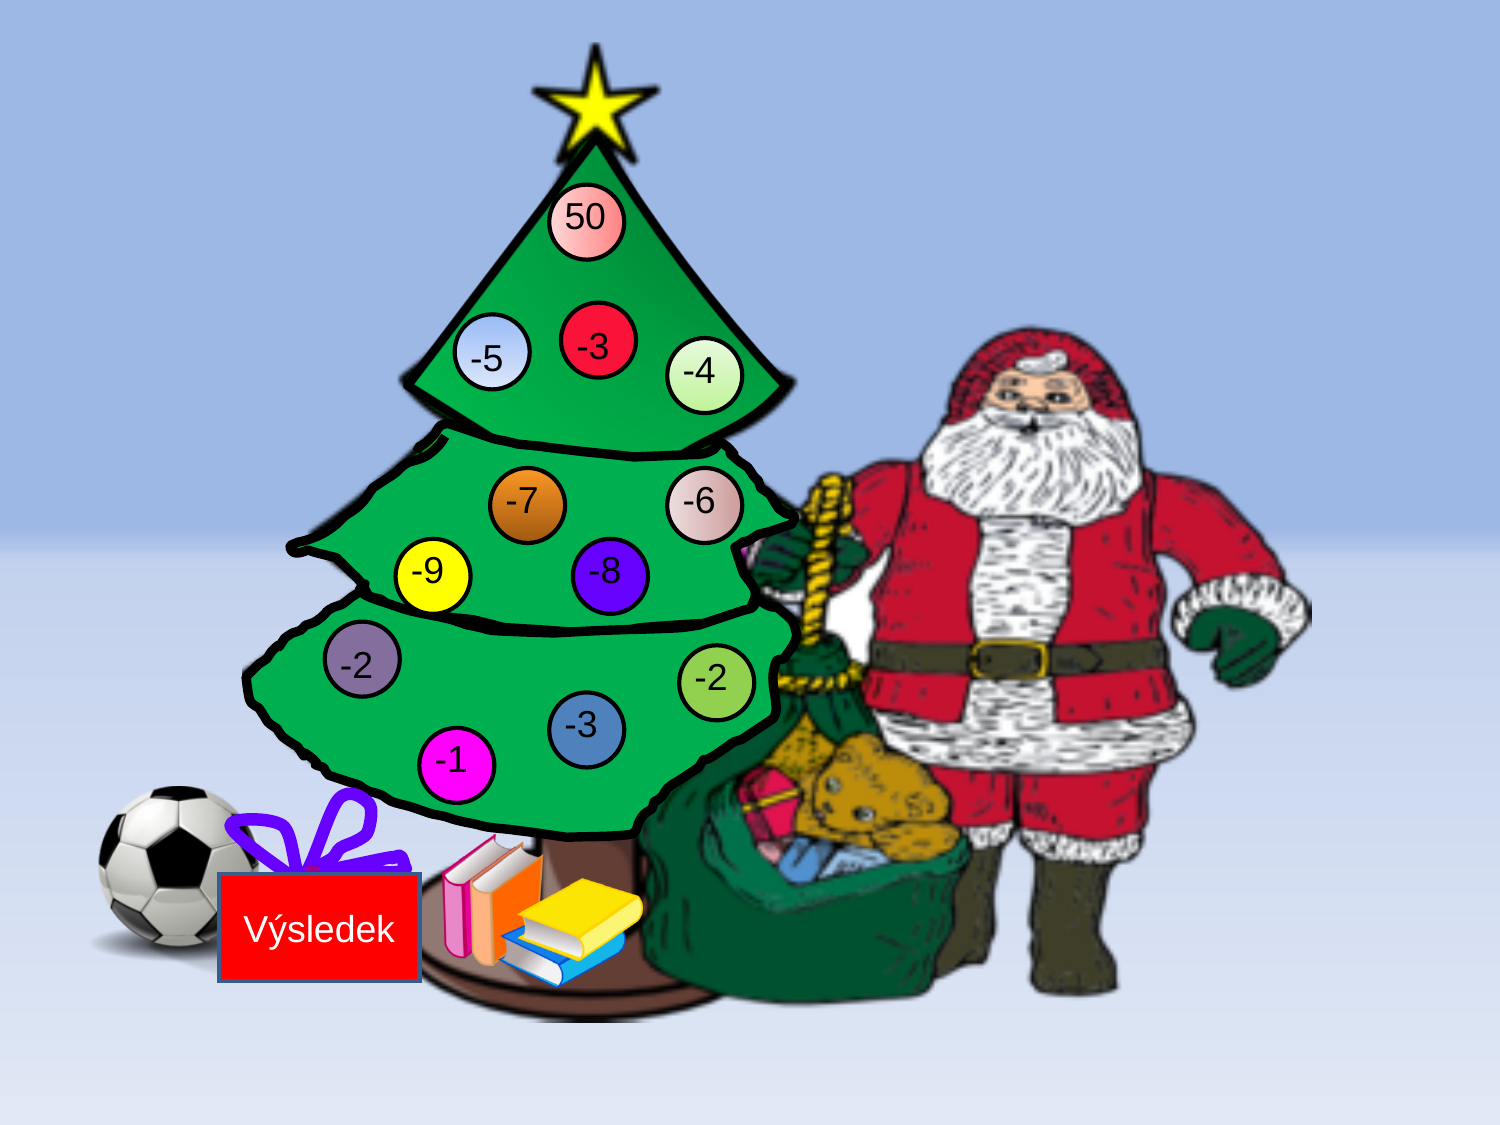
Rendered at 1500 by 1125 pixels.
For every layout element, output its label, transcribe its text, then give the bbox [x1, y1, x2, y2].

text_box -5 [455, 326, 519, 387]
text_box 50 [549, 184, 621, 246]
text_box [571, 302, 637, 367]
text_box [557, 246, 616, 260]
text_box -1 [419, 727, 483, 789]
text_box -2 [325, 633, 389, 694]
text_box -7 [490, 467, 554, 529]
text_box [246, 423, 797, 834]
text_box -3 [561, 314, 625, 375]
text_box -2 [679, 645, 743, 706]
text_box -3 [549, 692, 613, 753]
text_box -8 [573, 538, 637, 600]
text_box Výsledek [218, 874, 420, 981]
text_box -4 [667, 337, 731, 399]
text_box -9 [396, 538, 460, 600]
picture [0, 0, 1500, 1125]
text_box [621, 206, 625, 238]
text_box [675, 348, 743, 414]
text_box -6 [667, 467, 731, 529]
text_box [465, 314, 530, 379]
